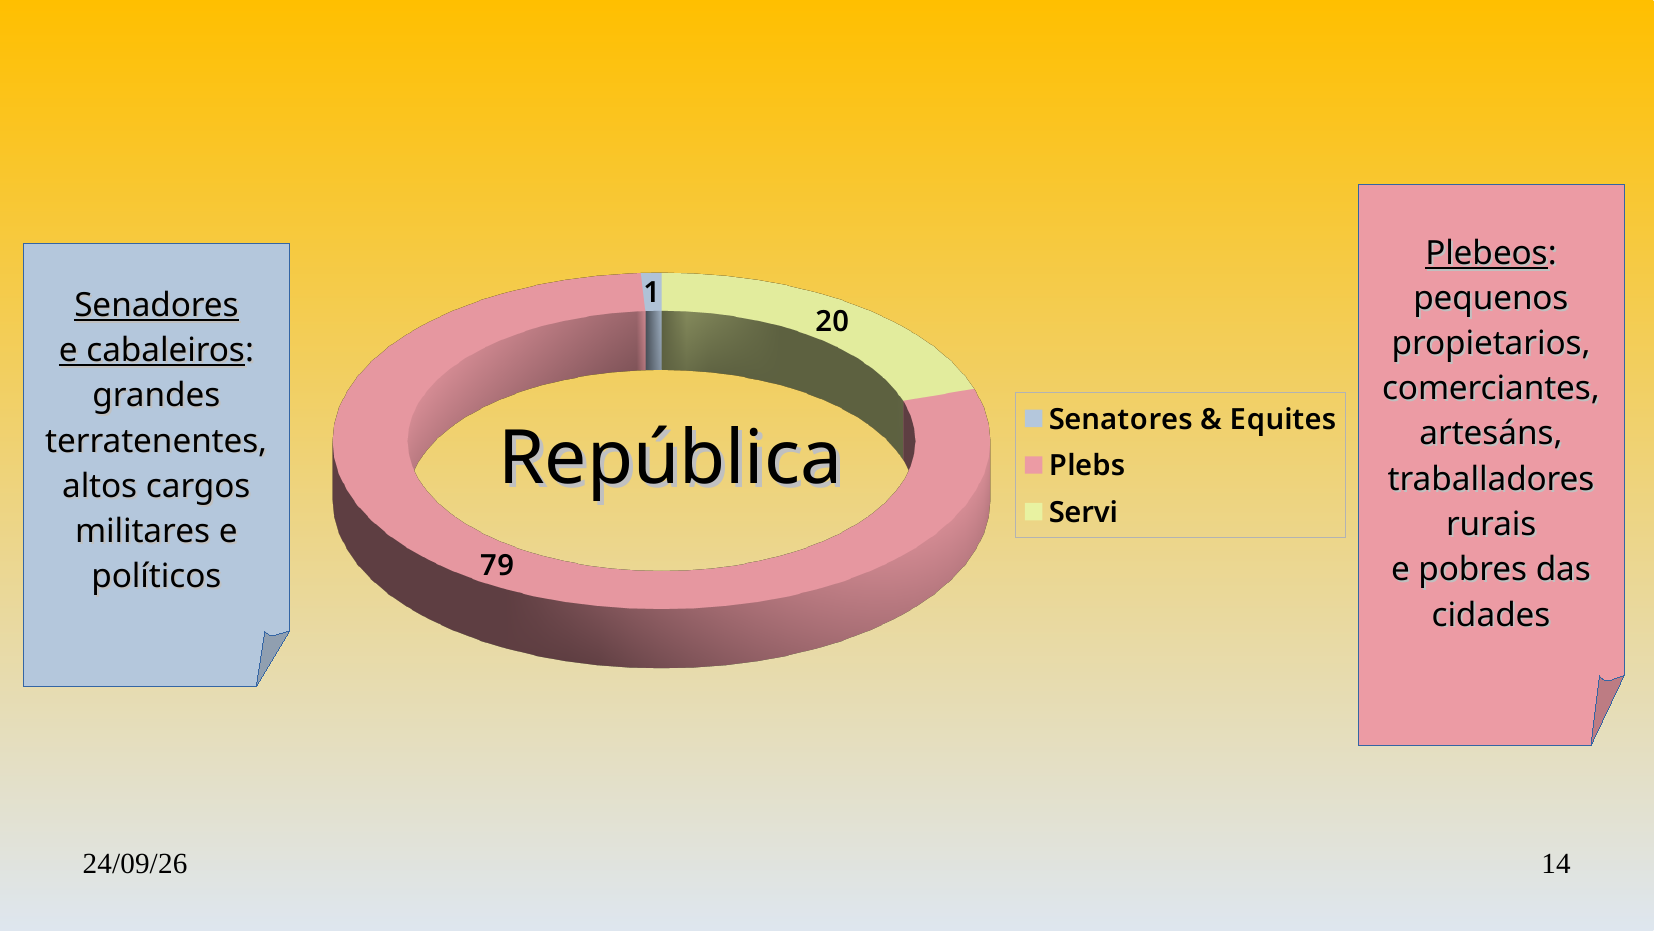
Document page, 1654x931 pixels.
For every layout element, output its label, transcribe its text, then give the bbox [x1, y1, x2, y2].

text_box Plebeos: pequenos propietarios, comerciantes, artesáns, traballadores rurais e pobres das cidades [1358, 184, 1625, 746]
chart [307, 0, 1359, 931]
text_box República [442, 395, 898, 623]
text_box Senadores e cabaleiros: grandes terratenentes, altos cargos militares e políticos [23, 243, 290, 687]
